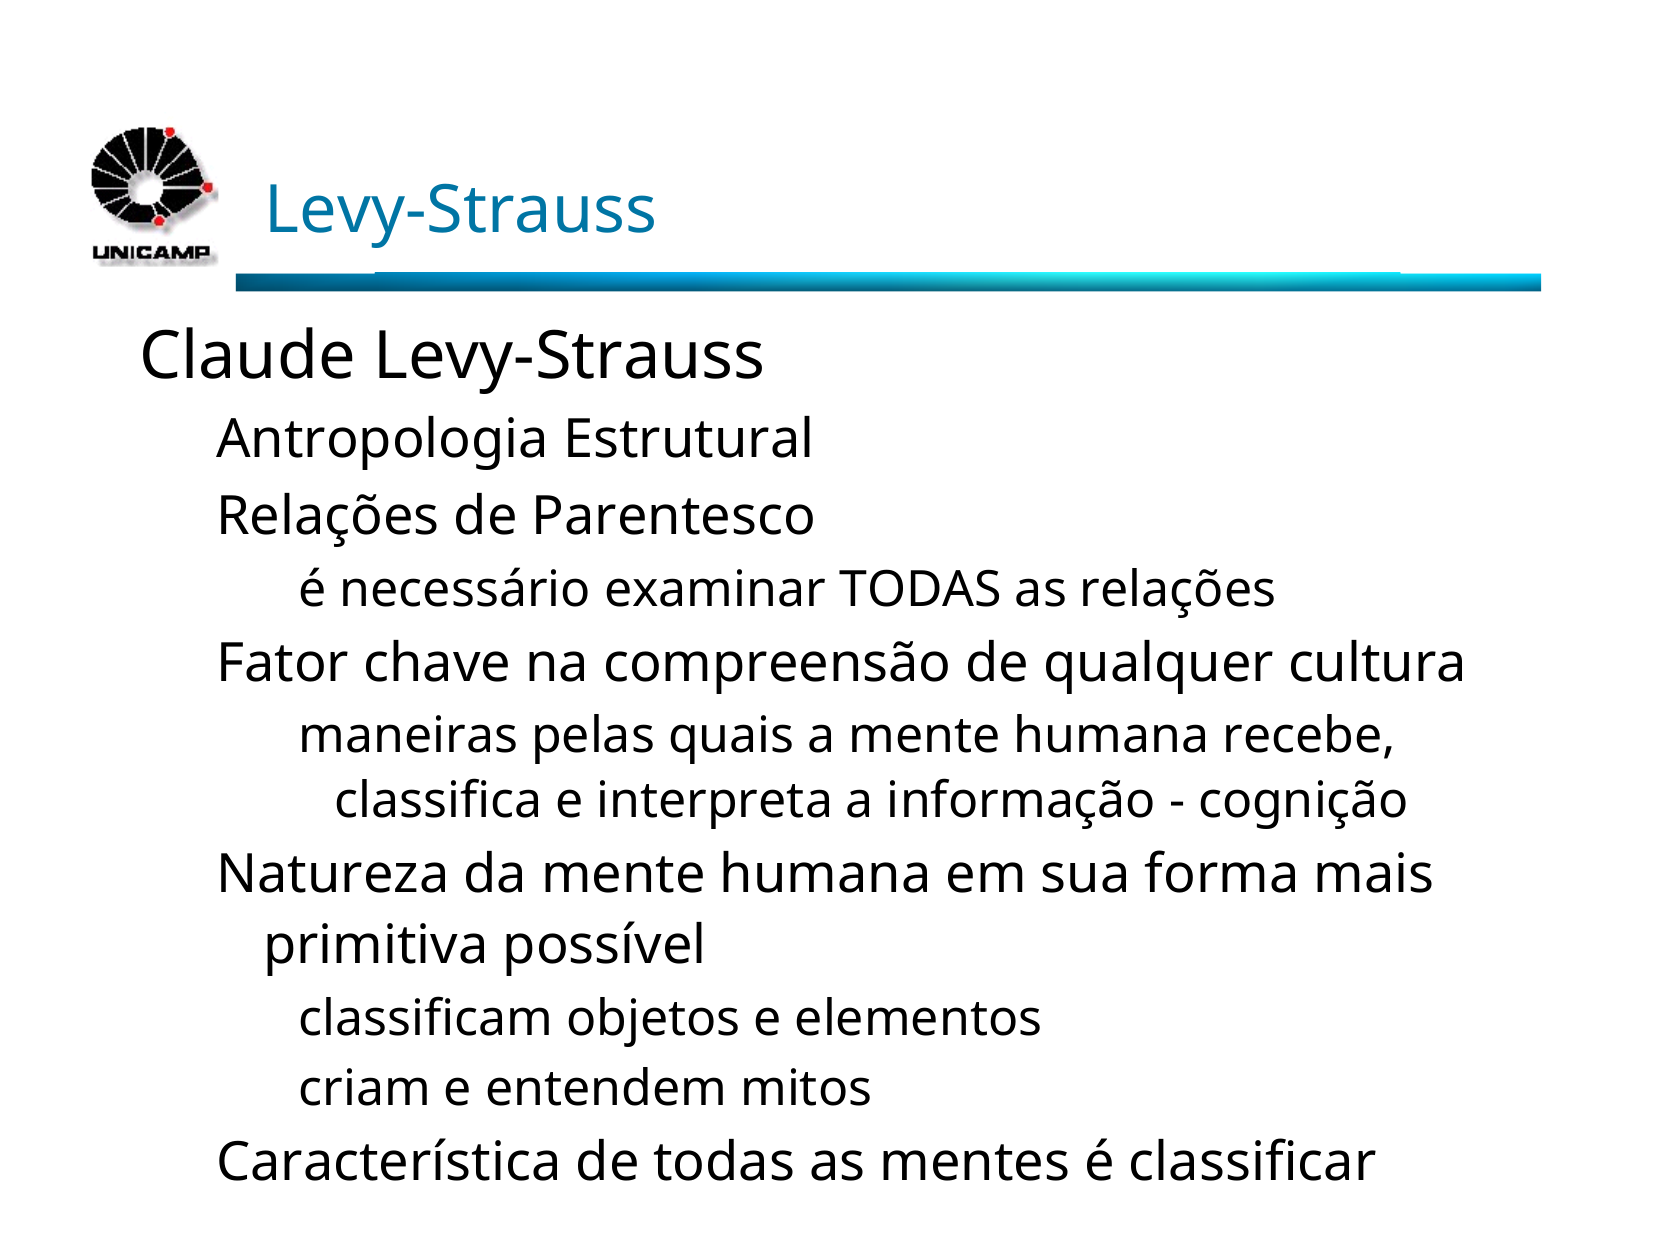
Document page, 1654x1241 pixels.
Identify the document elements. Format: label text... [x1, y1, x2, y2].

title Levy-Strauss [264, 42, 1534, 250]
list Claude Levy-Strauss Antropologia Estrutural Relações de Parentesco é necessário examinar TODAS as relações Fator chave na compreensão de qualquer cultura maneiras pelas quais a mente humana recebe, classifica e interpreta a informação - cognição Natureza da mente humana em sua forma mais primitiva possível classificam objetos e elementos criam e entendem mitos Característica de todas as mentes é classificar [121, 309, 1534, 1182]
picture [125, 272, 1654, 295]
